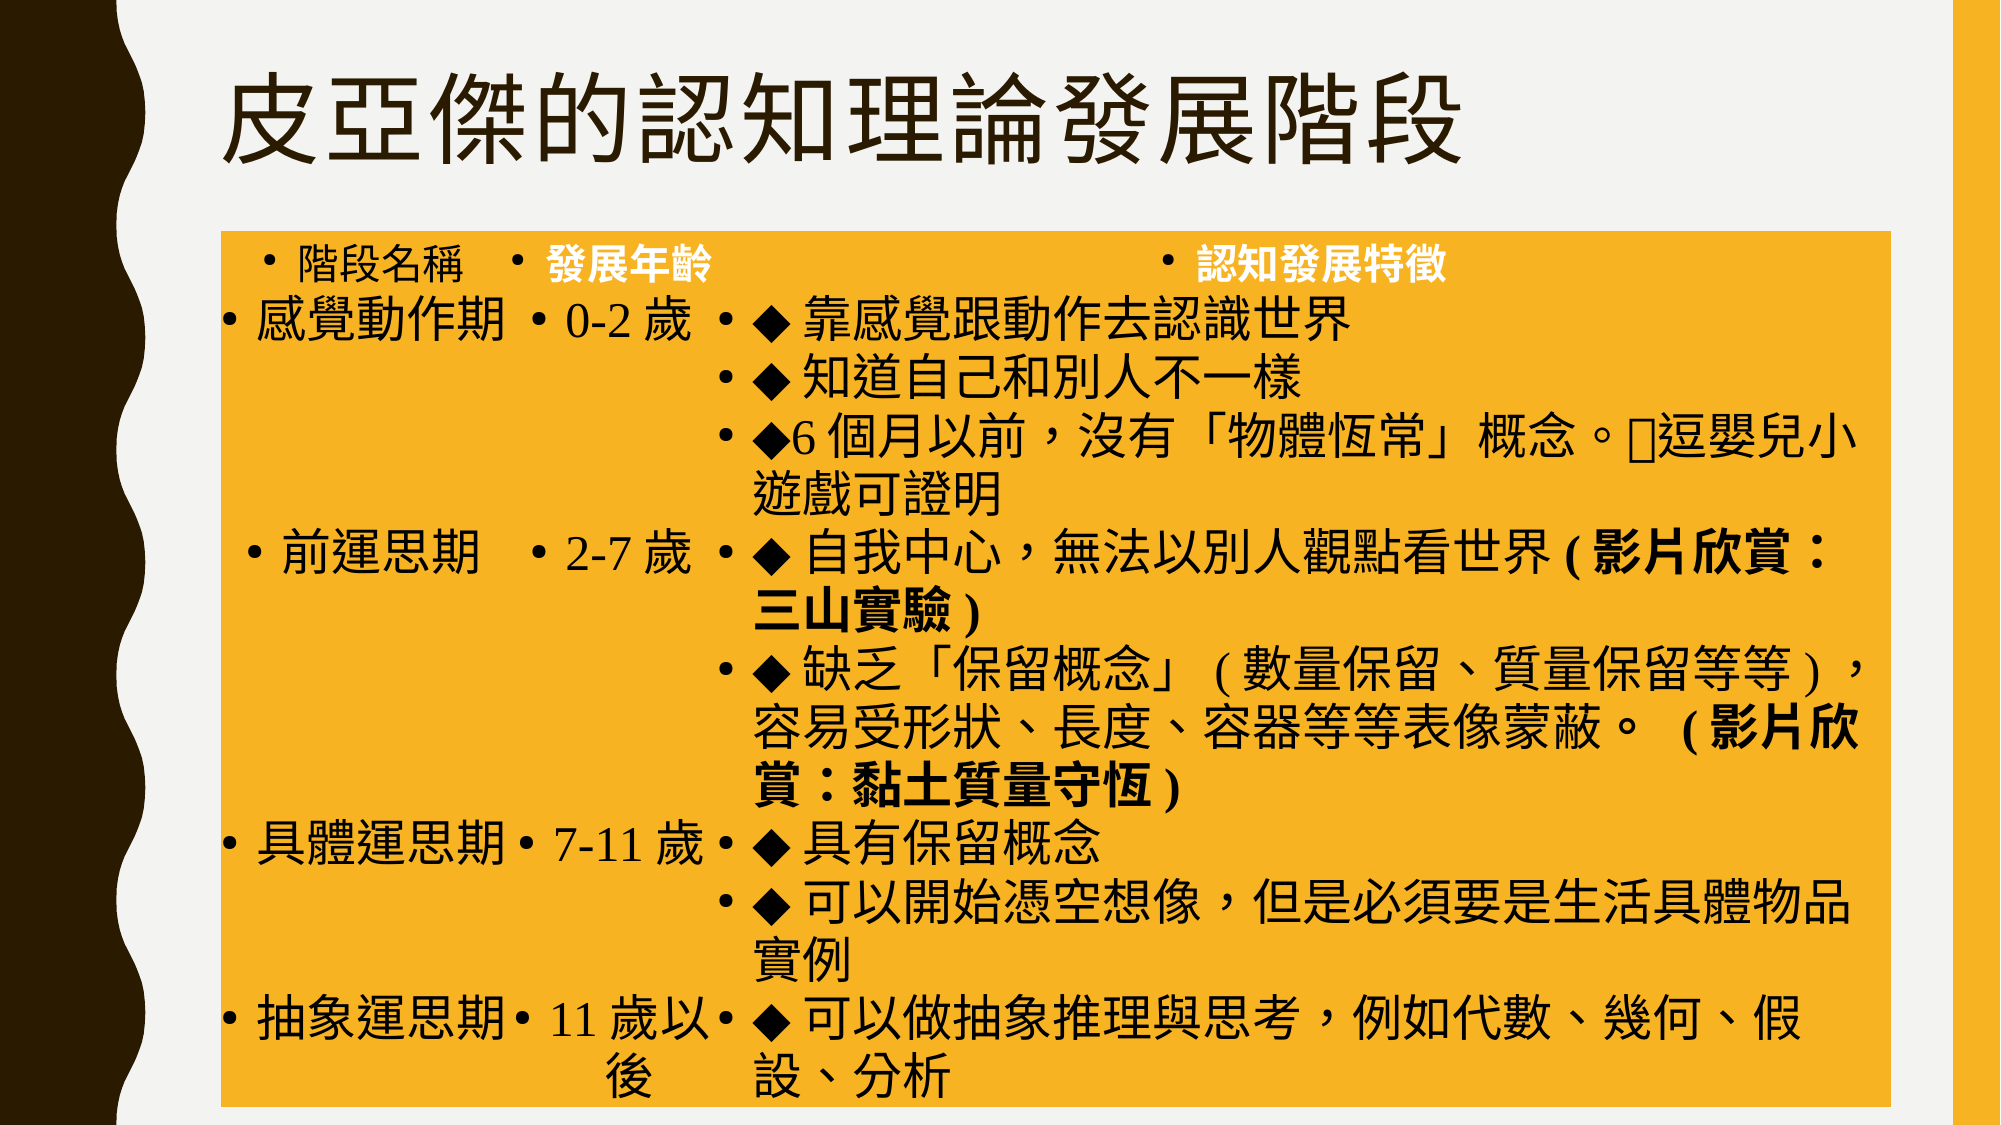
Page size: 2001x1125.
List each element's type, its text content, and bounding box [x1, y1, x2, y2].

table_cell 具體運思期 [221, 815, 506, 990]
title 皮亞傑的認知理論發展階段 [205, 62, 1876, 308]
table_cell ◆靠感覺跟動作去認識世界 ◆知道自己和別人不一樣 ◆6個月以前，沒有「物體恆常」概念。逗嬰兒小遊戲可證明 [717, 291, 1891, 524]
table_cell 感覺動作期 [221, 291, 506, 524]
table_header 階段名稱 [221, 231, 506, 291]
table_header 認知發展特徵 [717, 231, 1891, 291]
table_cell 7-11歲 [506, 815, 717, 990]
table_cell ◆自我中心，無法以別人觀點看世界(影片欣賞：三山實驗) ◆缺乏「保留概念」(數量保留、質量保留等等)，容易受形狀、長度、容器等等表像蒙蔽。 (影片欣賞：黏土質量守恆) [717, 524, 1891, 815]
table_cell 抽象運思期 [221, 990, 506, 1107]
table_cell 前運思期 [221, 524, 506, 815]
table_cell ◆可以做抽象推理與思考，例如代數、幾何、假設、分析 [717, 990, 1891, 1107]
table_header 發展年齡 [506, 231, 717, 291]
table_cell ◆具有保留概念 ◆可以開始憑空想像，但是必須要是生活具體物品實例 [717, 815, 1891, 990]
table_cell 2-7歲 [506, 524, 717, 815]
table_cell 11歲以後 [506, 990, 717, 1107]
table_cell 0-2歲 [506, 291, 717, 524]
